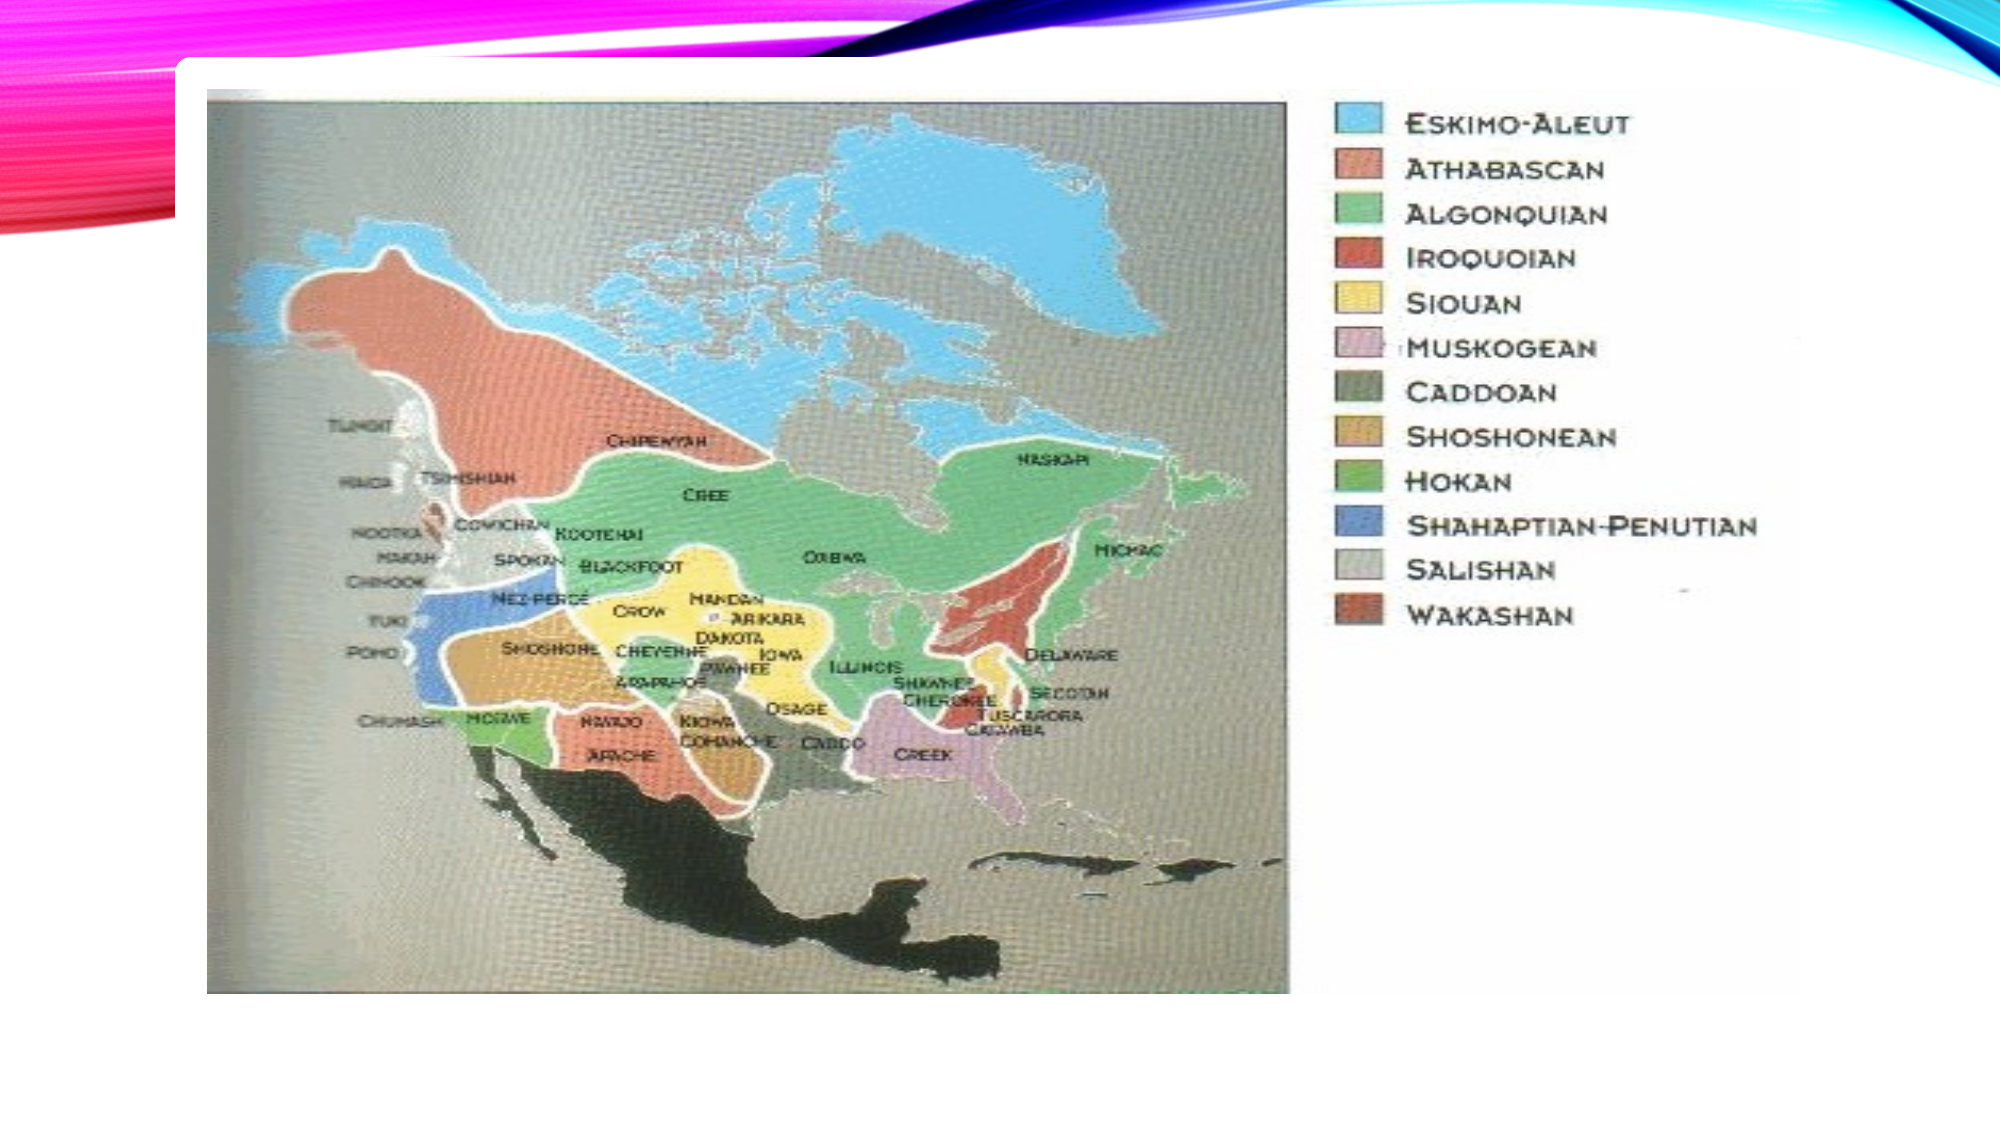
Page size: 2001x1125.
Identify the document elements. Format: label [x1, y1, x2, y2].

picture [206, 88, 1802, 994]
picture [0, 0, 2000, 237]
